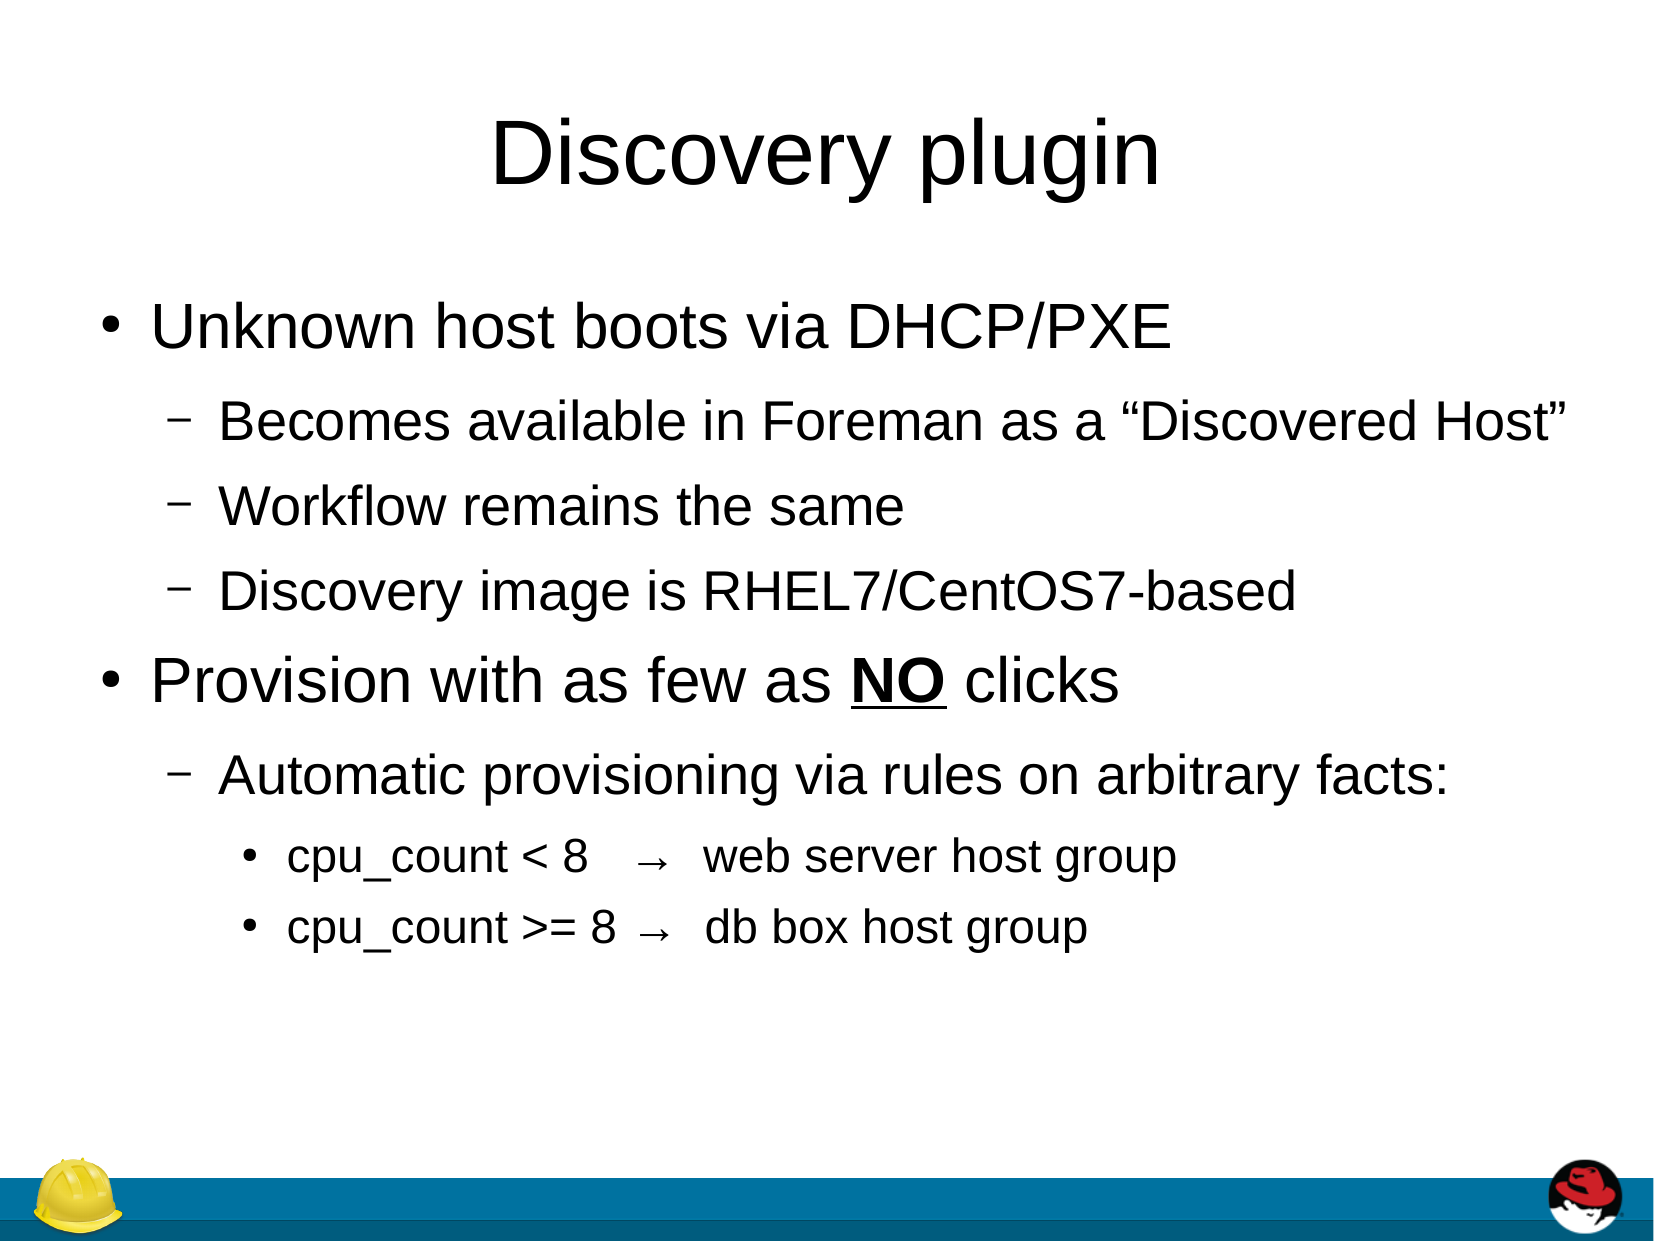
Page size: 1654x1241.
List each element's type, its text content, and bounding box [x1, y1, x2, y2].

list Unknown host boots via DHCP/PXE Becomes available in Foreman as a “Discovered Host” Workflow remains the same Discovery image is RHEL7/CentOS7-based Provision with as few as NO clicks Automatic provisioning via rules on arbitrary facts: cpu_count < 8 → web server host group cpu_count >= 8 → db box host group [82, 290, 1571, 1010]
picture [23, 1145, 130, 1235]
title Discovery plugin [82, 49, 1571, 257]
picture [1547, 1157, 1630, 1233]
